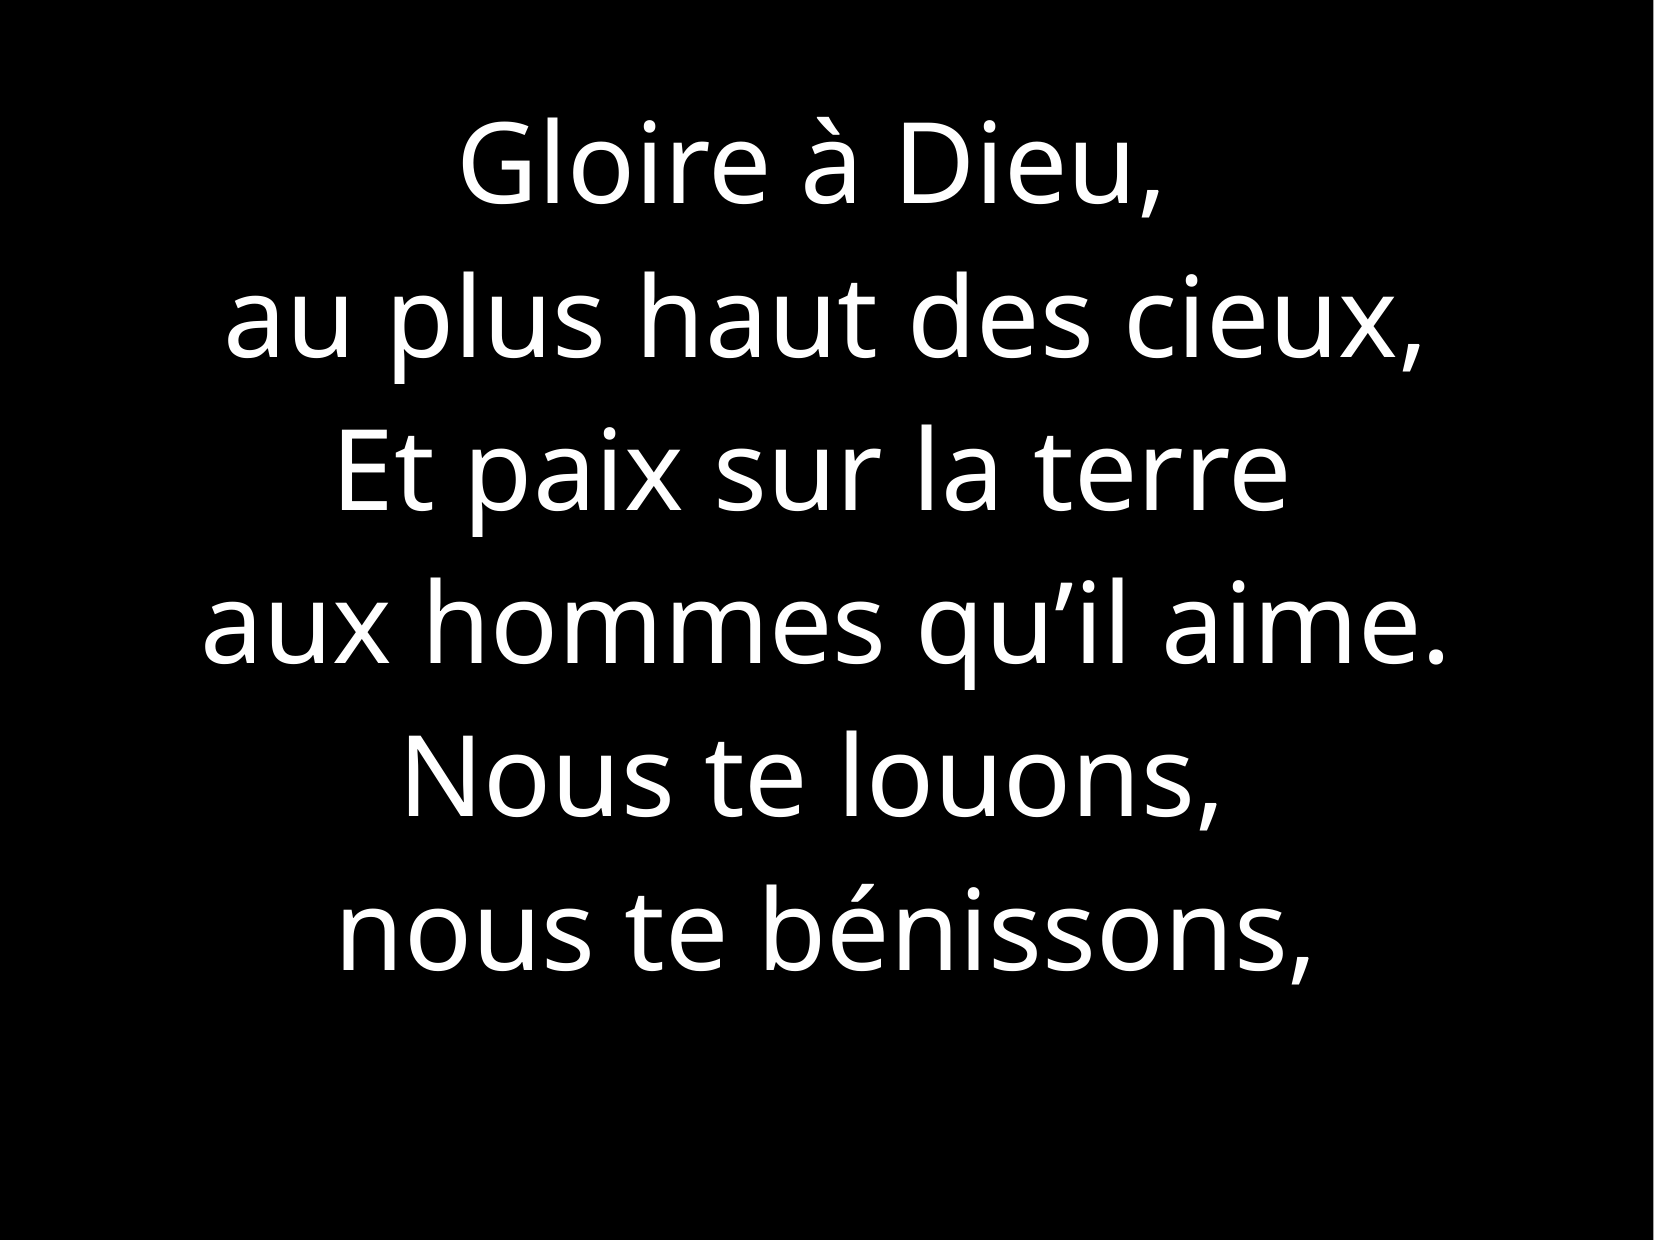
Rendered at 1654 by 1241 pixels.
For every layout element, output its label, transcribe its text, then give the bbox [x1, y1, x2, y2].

subtitle Gloire à Dieu, au plus haut des cieux, Et paix sur la terre aux hommes qu’il aime. Nous te louons, nous te bénissons, [82, 59, 1571, 1182]
